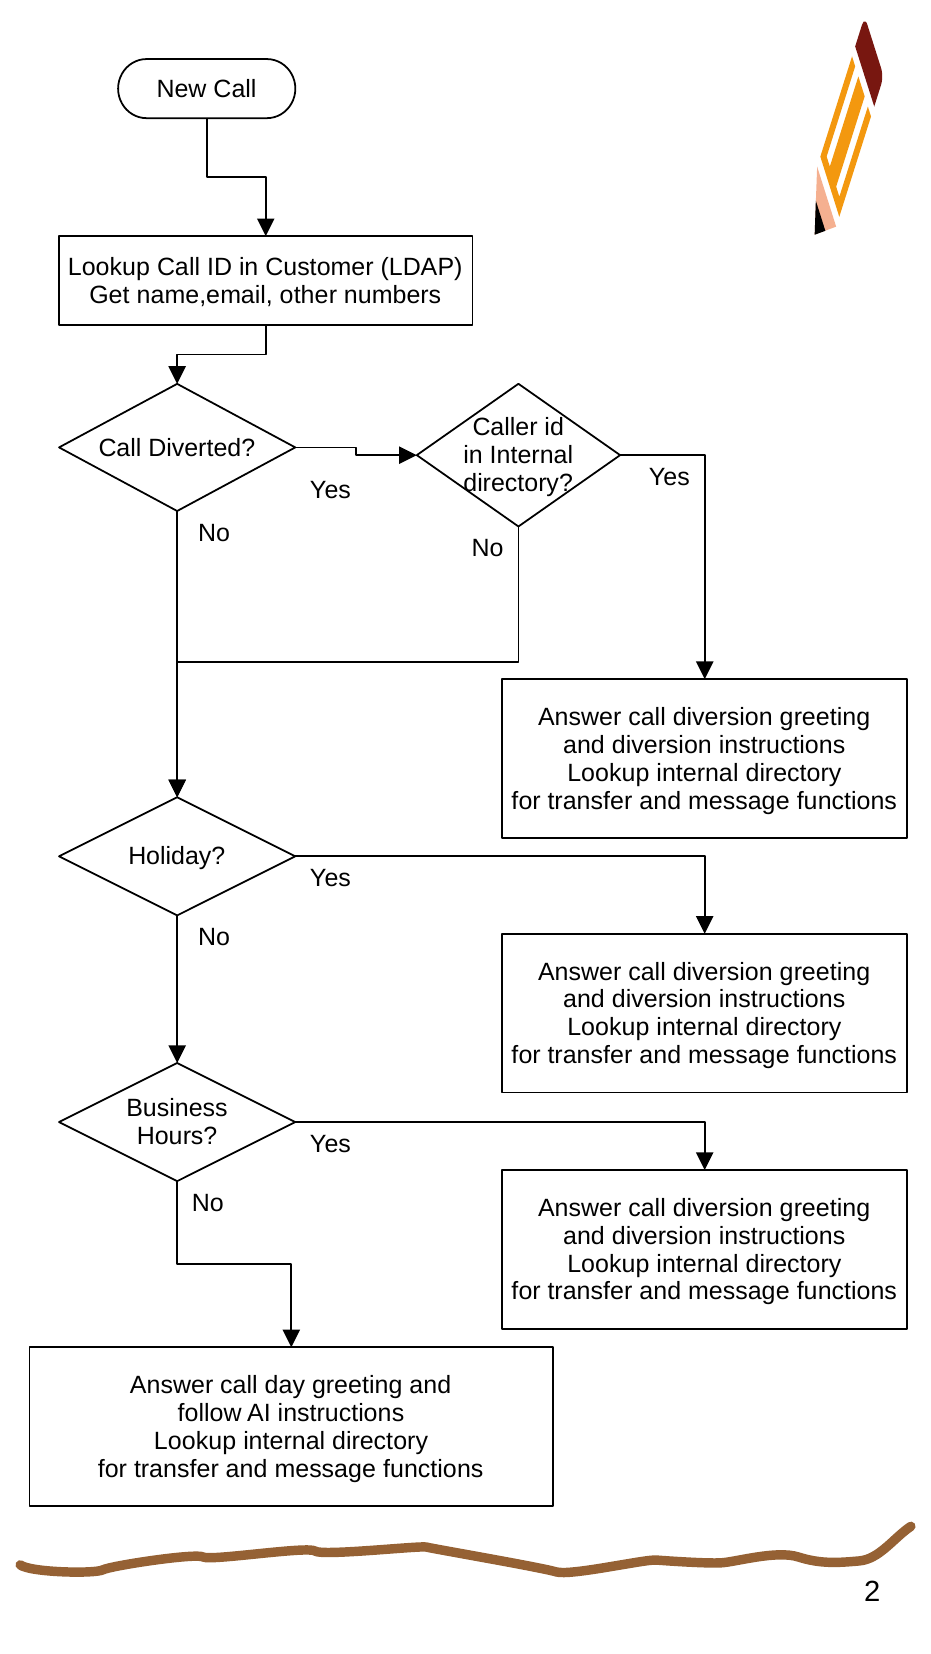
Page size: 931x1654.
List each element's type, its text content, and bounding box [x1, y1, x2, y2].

text_box Answer call diversion greeting and diversion instructions Lookup internal directory for transfer and message functions [501, 933, 908, 1093]
text_box Business Hours? [59, 1062, 295, 1182]
text_box Answer call diversion greeting and diversion instructions Lookup internal directory for transfer and message functions [501, 1170, 908, 1329]
text_box Call Diverted? [59, 384, 295, 511]
text_box Answer call day greeting and follow AI instructions Lookup internal directory for transfer and message functions [29, 1347, 554, 1506]
text_box Lookup Call ID in Customer (LDAP) Get name,email, other numbers [59, 236, 473, 325]
text_box Holiday? [59, 797, 295, 916]
text_box Caller id in Internal directory? [417, 383, 620, 527]
text_box New Call [118, 59, 296, 119]
text_box Answer call diversion greeting and diversion instructions Lookup internal directory for transfer and message functions [501, 679, 908, 838]
